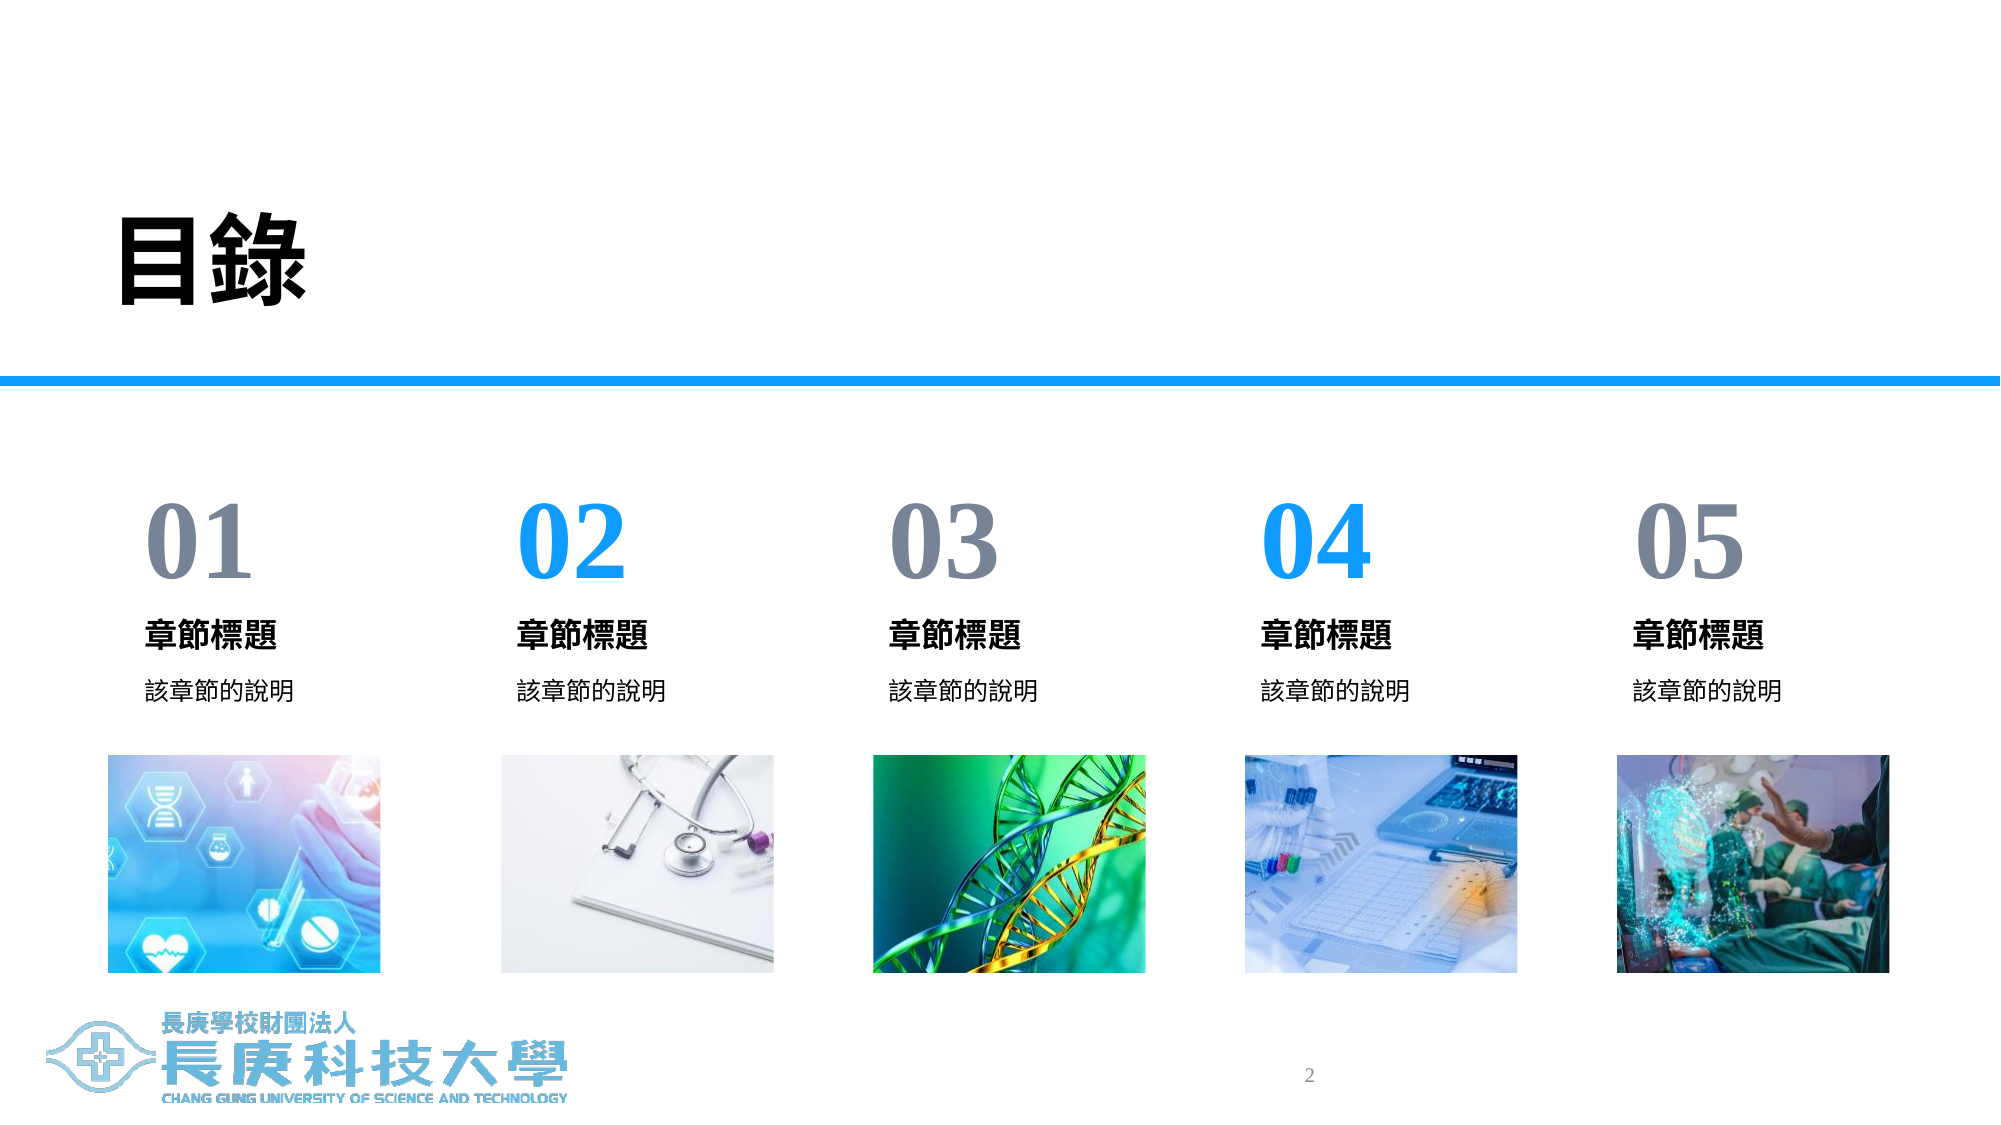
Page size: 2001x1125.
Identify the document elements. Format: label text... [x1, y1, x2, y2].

text_box 章節標題 [1245, 606, 1408, 661]
text_box 02 [501, 458, 661, 606]
text_box 01 [129, 458, 289, 610]
text_box 章節標題 [130, 606, 293, 661]
text_box [0, 376, 2000, 386]
text_box 該章節的說明 [1617, 662, 1889, 713]
text_box 該章節的說明 [1245, 662, 1517, 713]
text_box 該章節的說明 [873, 662, 1146, 713]
text_box [108, 755, 381, 973]
text_box 章節標題 [873, 606, 1037, 661]
text_box 章節標題 [1617, 606, 1780, 661]
text_box 該章節的說明 [129, 662, 402, 713]
text_box 章節標題 [501, 606, 665, 661]
text_box 04 [1245, 458, 1405, 606]
text_box 目錄 [108, 190, 326, 327]
text_box [501, 755, 774, 973]
text_box 05 [1619, 458, 1776, 606]
text_box [1245, 755, 1518, 973]
text_box 1 [1289, 1051, 1890, 1097]
text_box 該章節的說明 [501, 662, 774, 713]
text_box [1617, 755, 1890, 973]
text_box [873, 755, 1146, 973]
text_box 03 [873, 458, 1033, 606]
